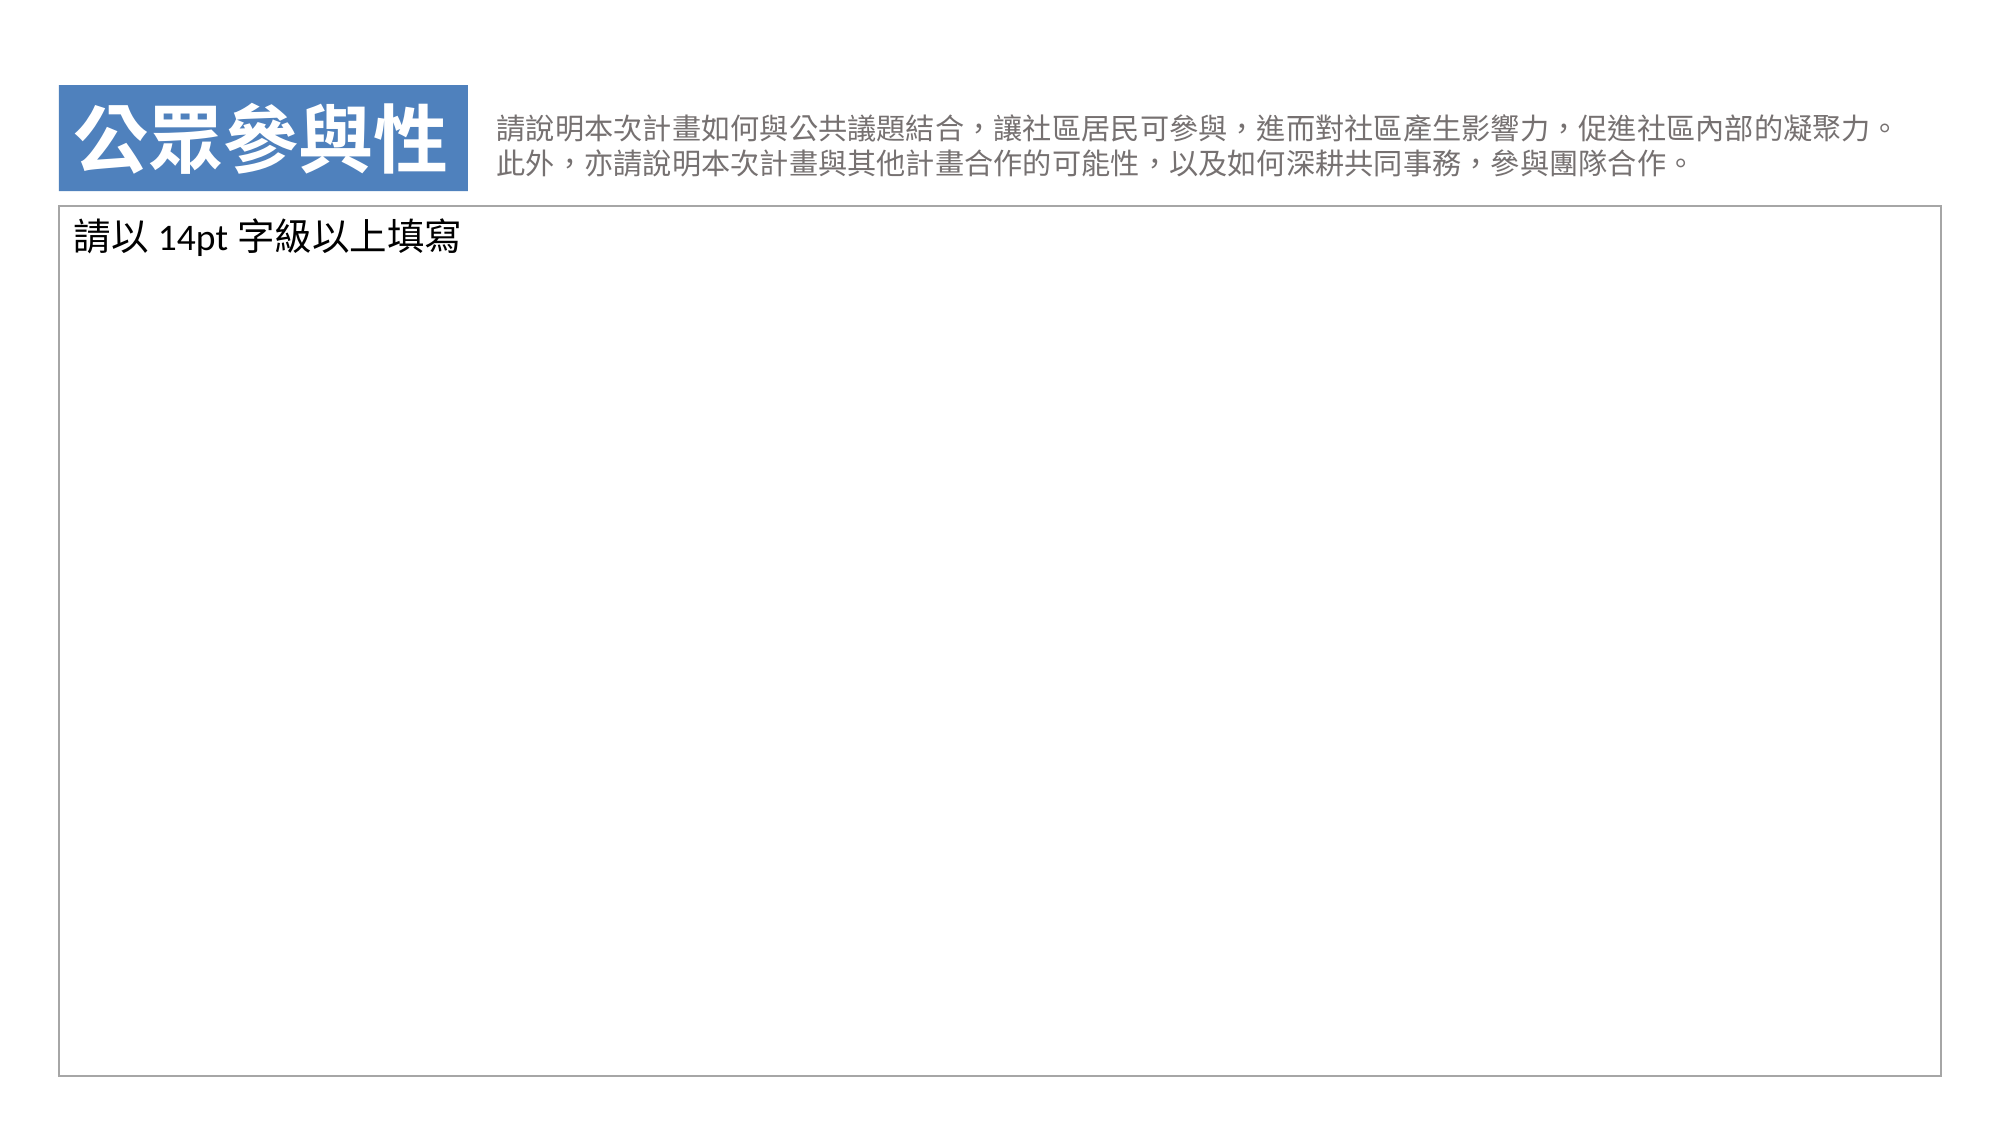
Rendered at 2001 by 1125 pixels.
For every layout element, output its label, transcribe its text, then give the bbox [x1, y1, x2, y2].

text_box 請以14pt字級以上填寫 [58, 205, 1941, 1076]
text_box 公眾參與性 [58, 85, 468, 192]
text_box 請說明本次計畫如何與公共議題結合，讓社區居民可參與，進而對社區產生影響力，促進社區內部的凝聚力。此外，亦請說明本次計畫與其他計畫合作的可能性，以及如何深耕共同事務，參與團隊合作。 [481, 102, 1941, 189]
